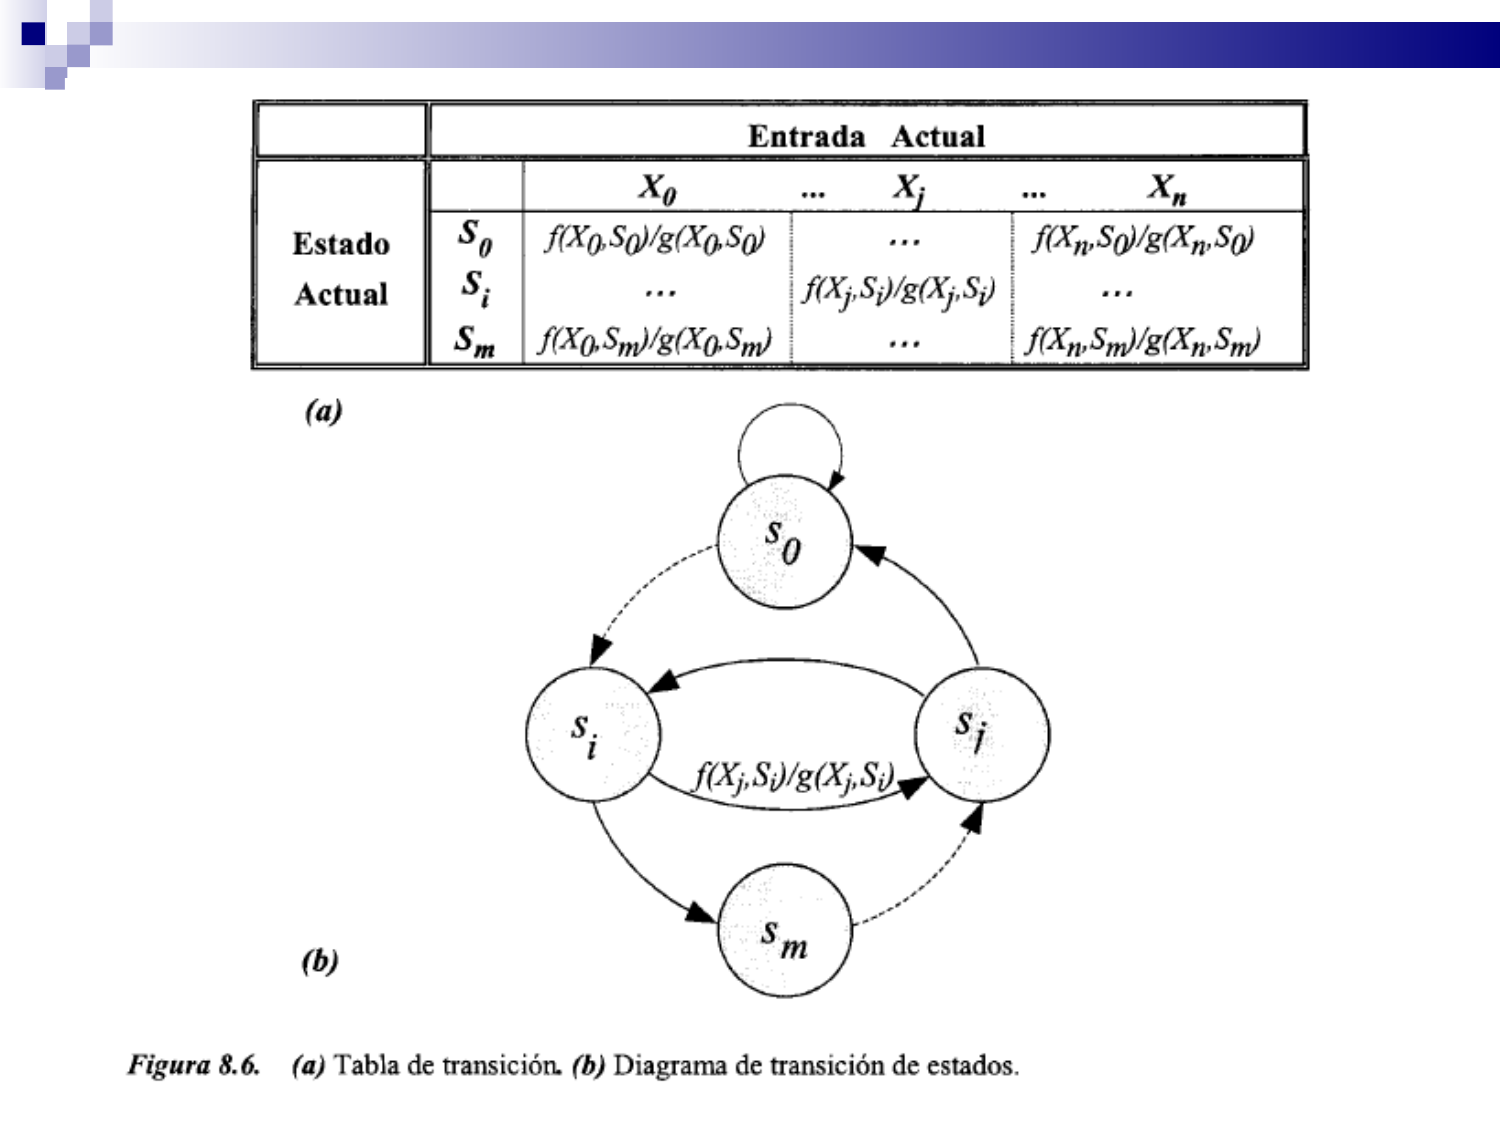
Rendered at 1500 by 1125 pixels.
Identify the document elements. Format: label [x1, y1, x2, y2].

picture [64, 78, 1341, 1101]
